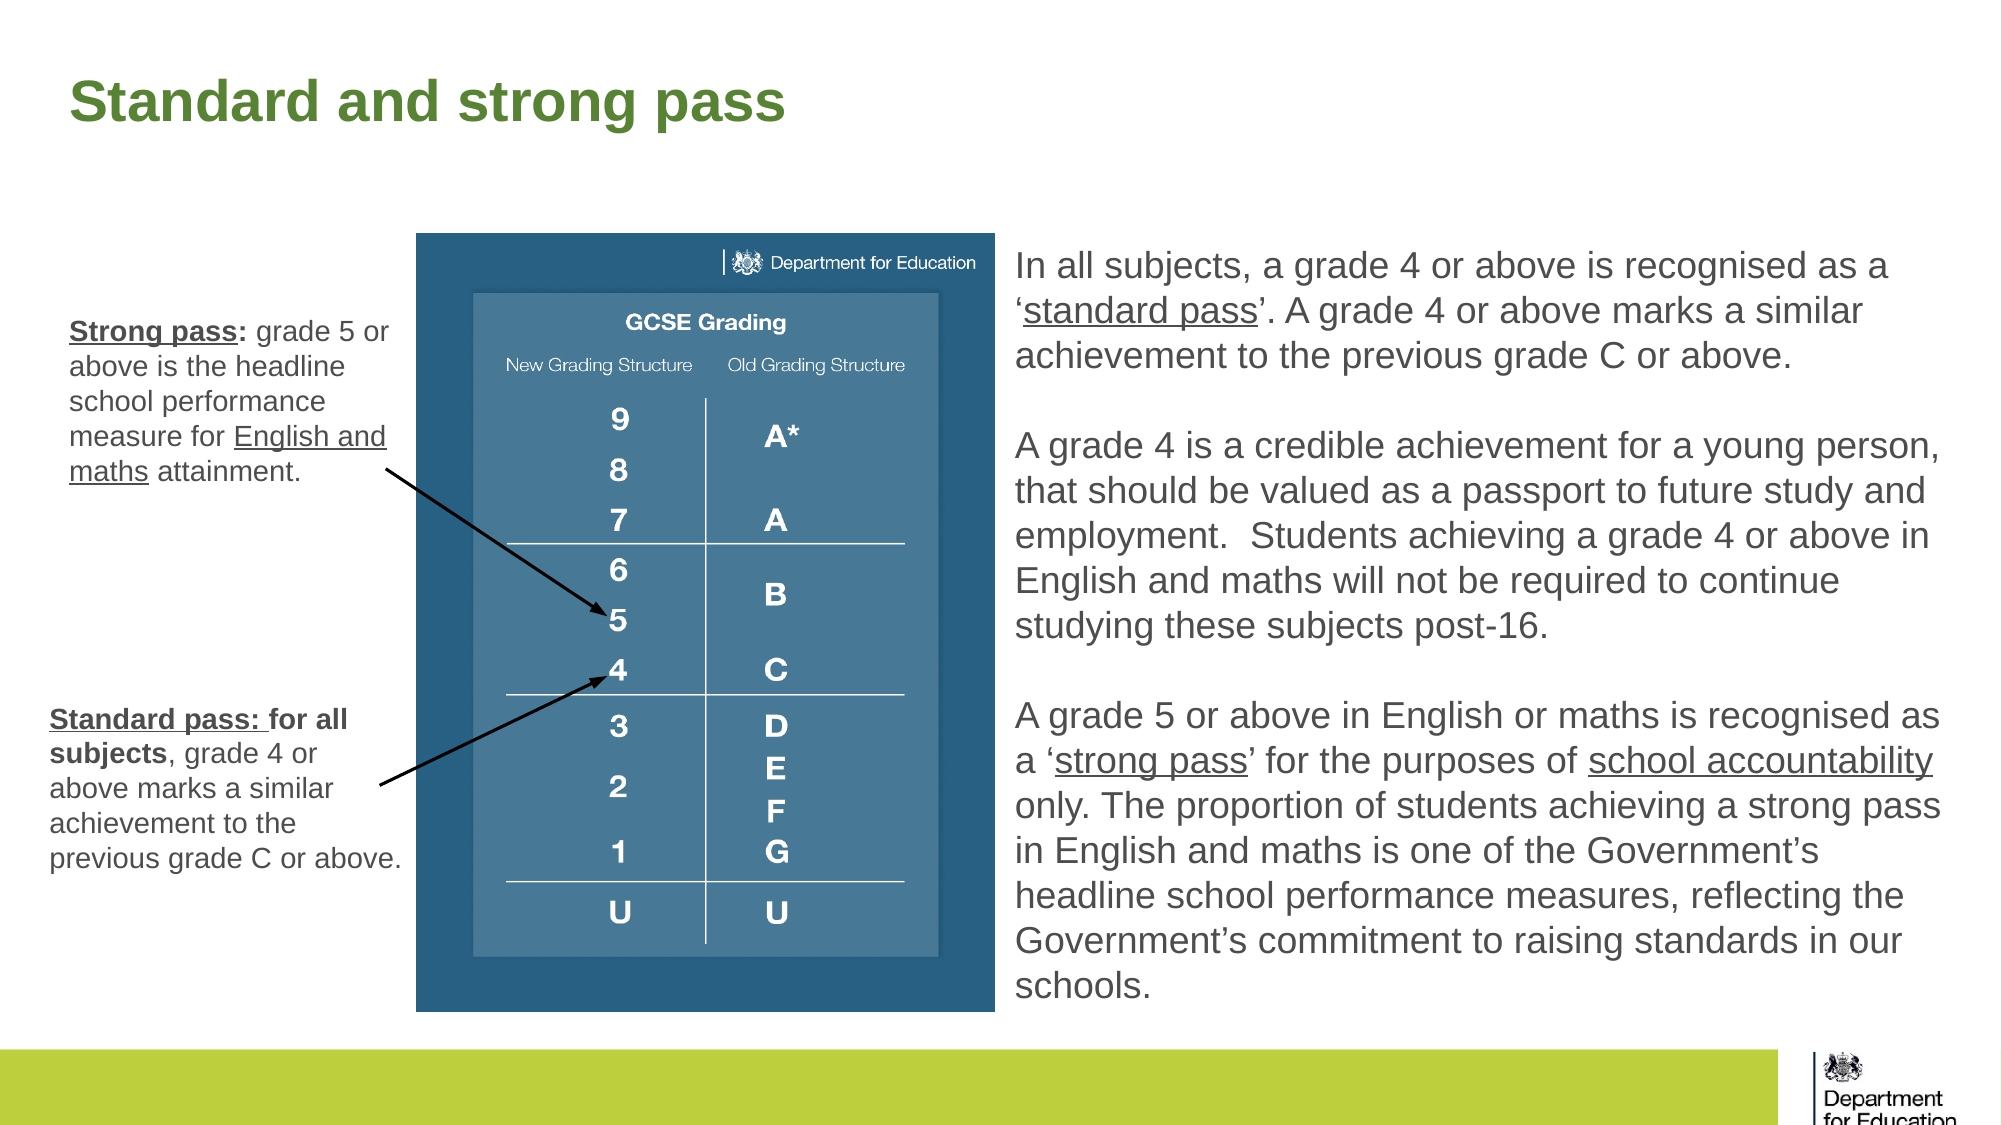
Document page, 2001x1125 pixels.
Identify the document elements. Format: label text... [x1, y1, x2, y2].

title Standard and strong pass [54, 55, 1780, 157]
text_box Strong pass: grade 5 or above is the headline school performance measure for English and maths attainment. [54, 305, 422, 497]
text_box In all subjects, a grade 4 or above is recognised as a ‘standard pass’. A grade 4 or above marks a similar achievement to the previous grade C or above. A grade 4 is a credible achievement for a young person, that should be valued as a passport to future study and employment. Students achieving a grade 4 or above in English and maths will not be required to continue studying these subjects post-16. A grade 5 or above in English or maths is recognised as a ‘strong pass’ for the purposes of school accountability only. The proportion of students achieving a strong pass in English and maths is one of the Government’s headline school performance measures, reflecting the Government’s commitment to raising standards in our schools. [1000, 233, 1957, 1013]
text_box Standard pass: for all subjects, grade 4 or above marks a similar achievement to the previous grade C or above. [34, 692, 421, 885]
picture [416, 233, 995, 1012]
